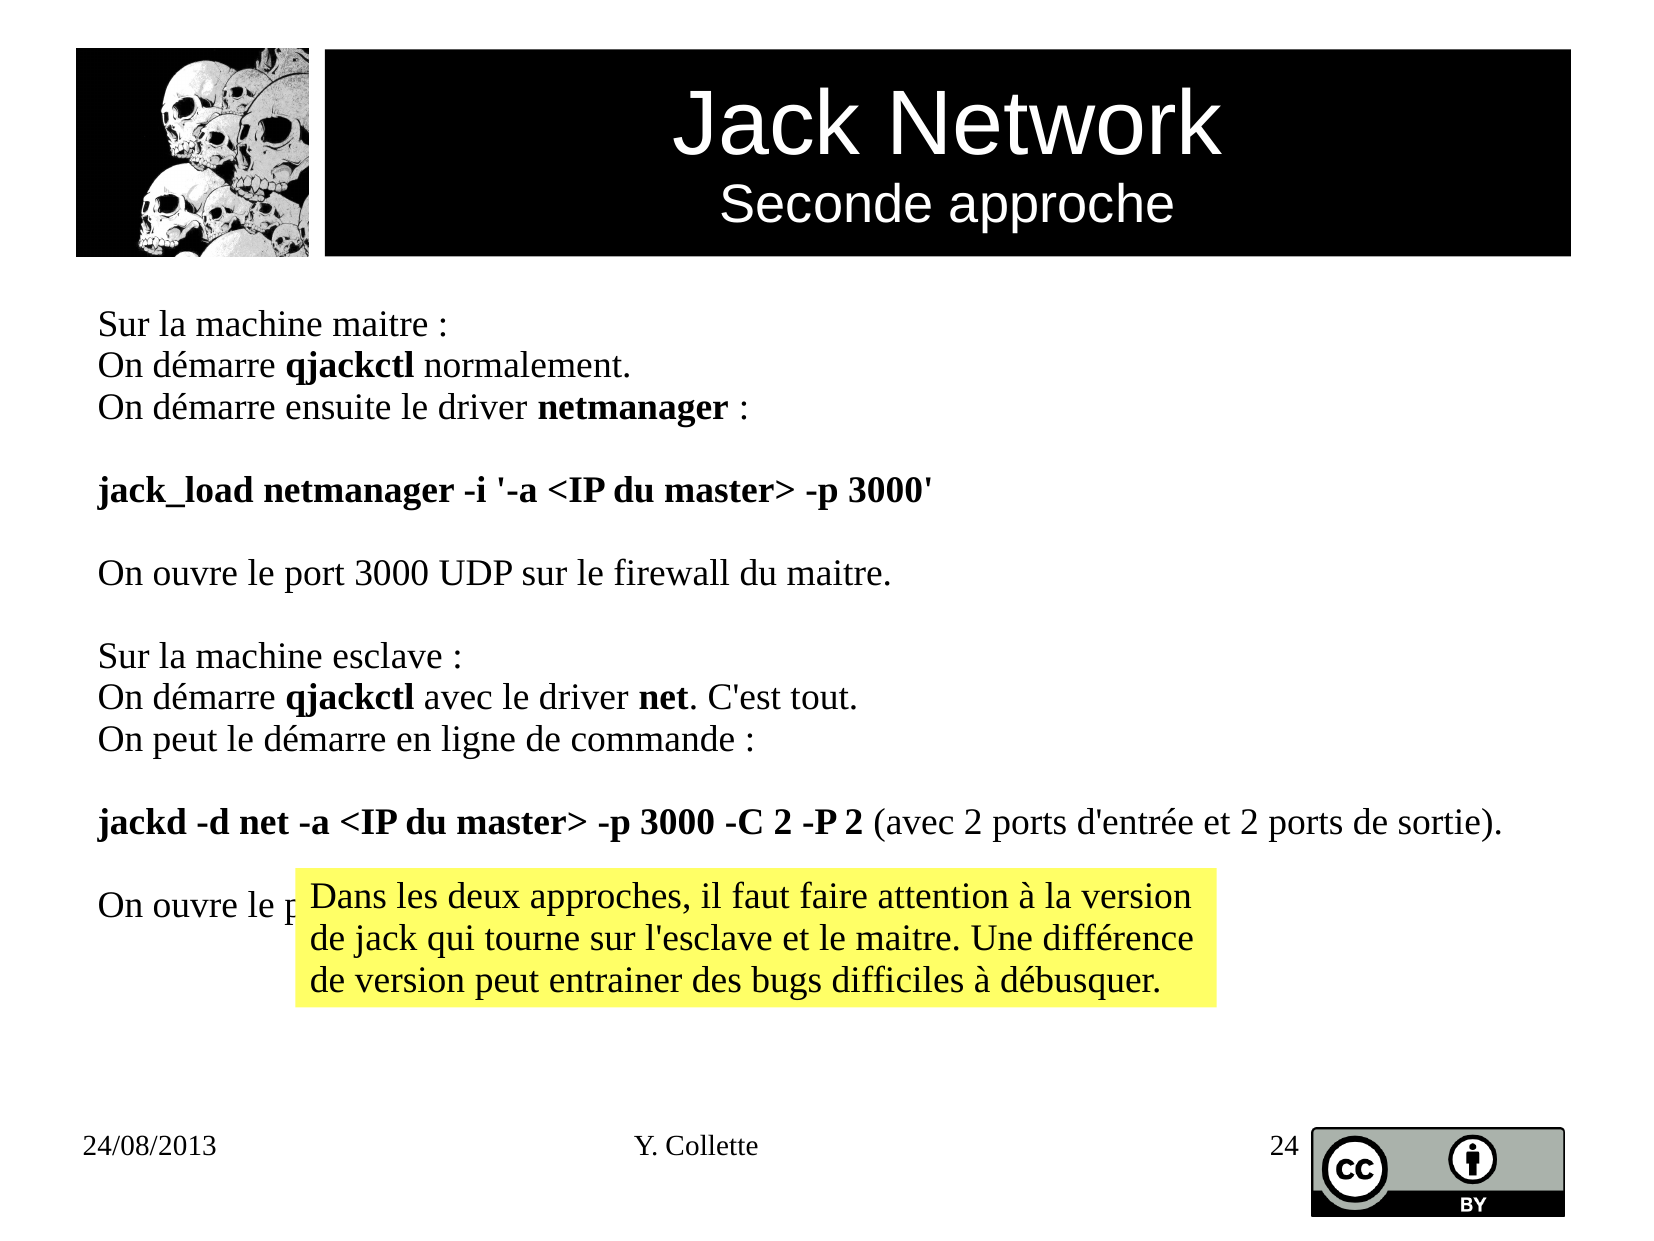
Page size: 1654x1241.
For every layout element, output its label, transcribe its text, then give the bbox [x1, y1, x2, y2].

text_box Sur la machine maitre : On démarre qjackctl normalement. On démarre ensuite le driver netmanager : jack_load netmanager -i '-a <IP du master> -p 3000' On ouvre le port 3000 UDP sur le firewall du maitre. Sur la machine esclave : On démarre qjackctl avec le driver net. C'est tout. On peut le démarre en ligne de commande : jackd -d net -a <IP du master> -p 3000 -C 2 -P 2 (avec 2 ports d'entrée et 2 ports de sortie). On ouvre le port 3000 UDP sur le firewall de l'esclave. [82, 295, 1560, 933]
title Jack Network Seconde approche [324, 49, 1571, 257]
picture [1311, 1127, 1565, 1217]
picture [76, 48, 309, 257]
text_box Dans les deux approches, il faut faire attention à la version de jack qui tourne sur l'esclave et le maitre. Une différence de version peut entrainer des bugs difficiles à débusquer. [295, 868, 1217, 1008]
